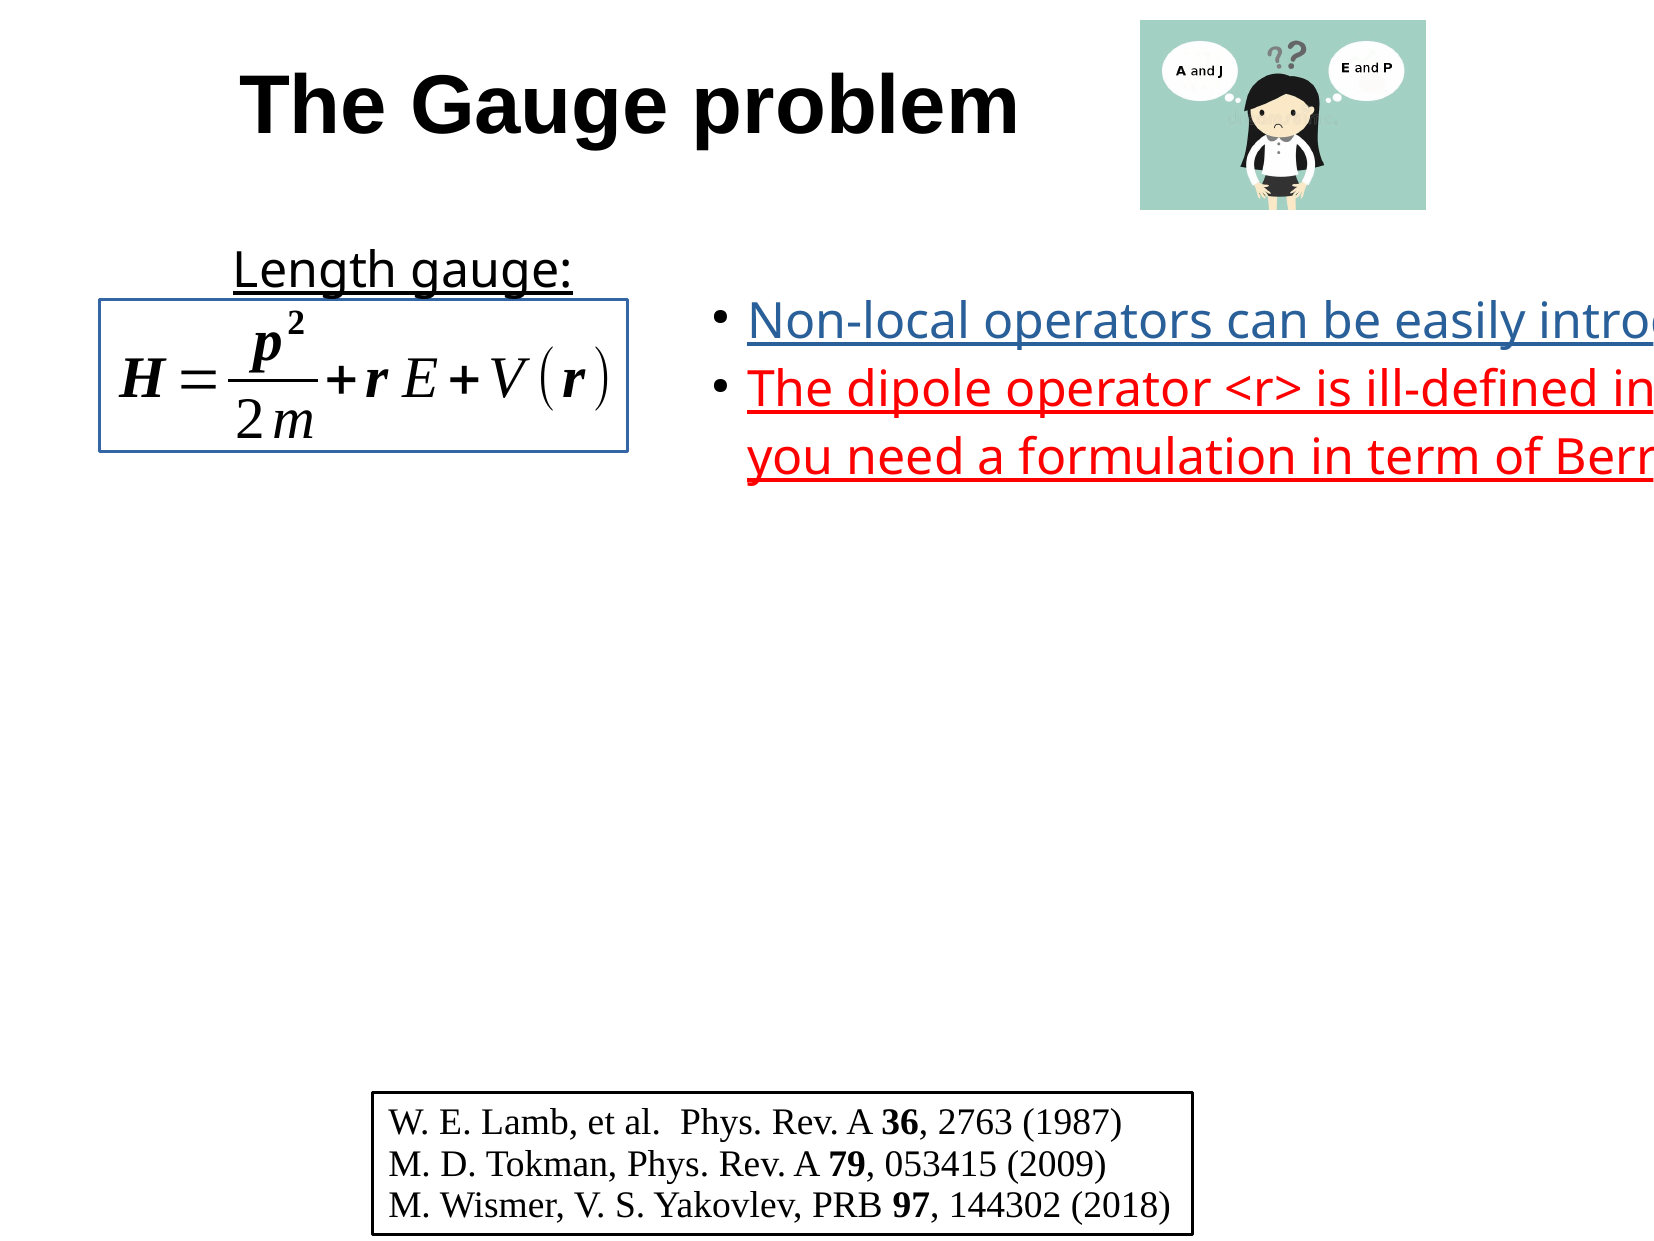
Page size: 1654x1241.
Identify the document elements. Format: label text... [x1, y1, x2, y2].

picture [1140, 20, 1426, 211]
title The Gauge problem [150, 30, 1111, 181]
chart [101, 301, 627, 450]
text_box Length gauge: [218, 226, 537, 309]
text_box W. E. Lamb, et al. Phys. Rev. A 36, 2763 (1987) M. D. Tokman, Phys. Rev. A 79, 053415 (2009) M. Wismer, V. S. Yakovlev, PRB 97, 144302 (2018) [372, 1092, 1193, 1235]
text_box Non-local operators can be easily introduced The dipole operator <r> is ill-defined in solids you need a formulation in term of Berry-phase [696, 277, 1641, 497]
